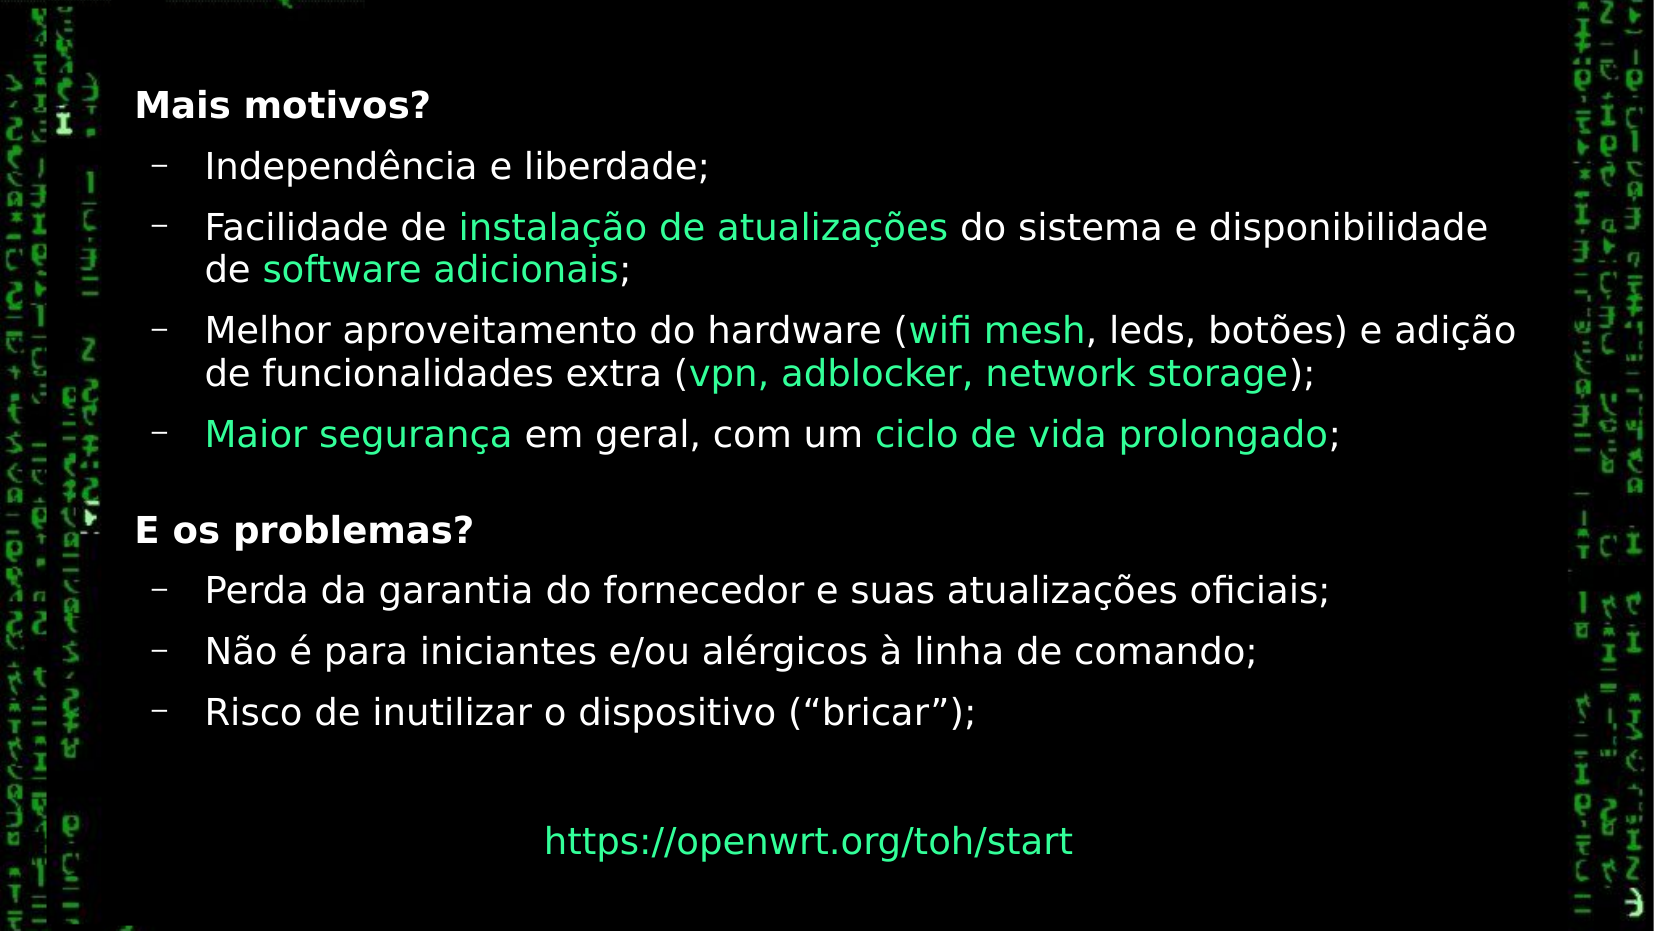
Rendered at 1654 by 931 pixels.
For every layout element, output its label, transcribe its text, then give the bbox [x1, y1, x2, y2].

list Mais motivos? Independência e liberdade; Facilidade de instalação de atualizações do sistema e disponibilidade de software adicionais; Melhor aproveitamento do hardware (wifi mesh, leds, botões) e adição de funcionalidades extra (vpn, adblocker, network storage); Maior segurança em geral, com um ciclo de vida prolongado; E os problemas? Perda da garantia do fornecedor e suas atualizações oficiais; Não é para iniciantes e/ou alérgicos à linha de comando; Risco de inutilizar o dispositivo (“bricar”); https://openwrt.org/toh/start [64, 84, 1542, 871]
picture [0, 0, 1654, 931]
